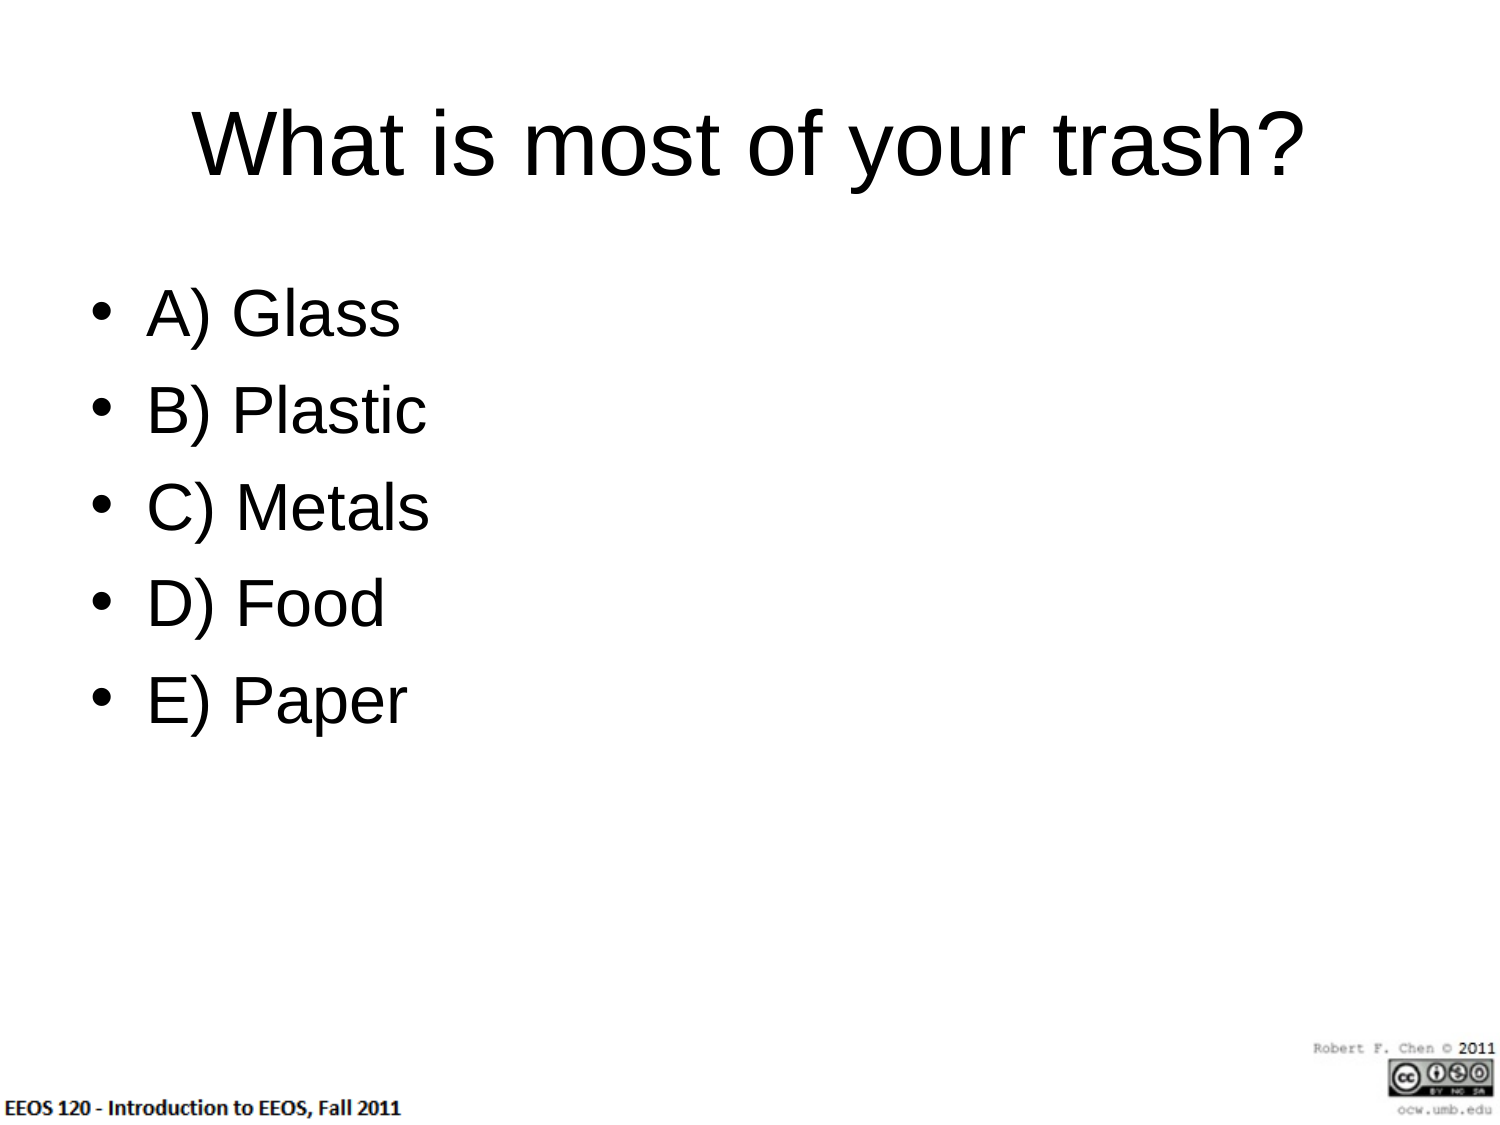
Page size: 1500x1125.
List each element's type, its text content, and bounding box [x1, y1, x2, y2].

picture [0, 1090, 406, 1125]
picture [1306, 1032, 1500, 1125]
title What is most of your trash? [75, 45, 1426, 233]
list A) Glass B) Plastic C) Metals D) Food E) Paper [75, 262, 1426, 1006]
